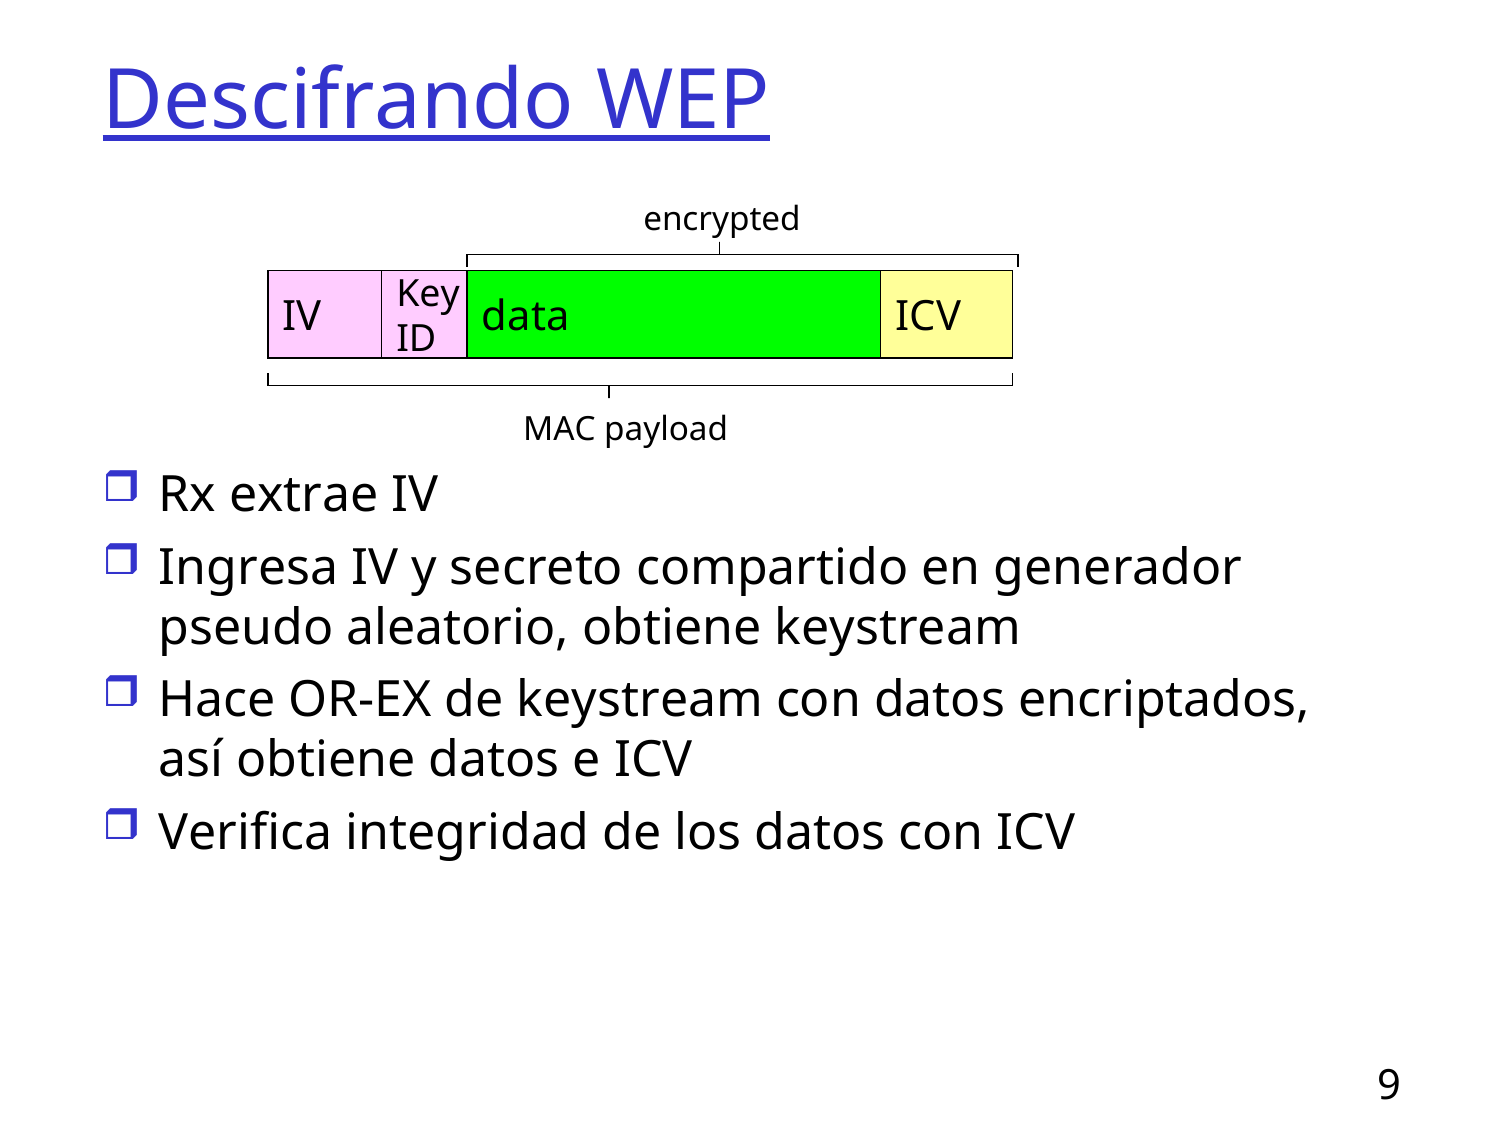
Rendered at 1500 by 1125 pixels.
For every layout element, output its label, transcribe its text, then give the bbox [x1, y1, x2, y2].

text_box data [468, 270, 880, 358]
title Descifrando WEP [87, 1, 1363, 190]
text_box encrypted [628, 189, 816, 245]
text_box IV [267, 270, 381, 358]
list Rx extrae IV Ingresa IV y secreto compartido en generador pseudo aleatorio, obtiene keystream Hace OR-EX de keystream con datos encriptados, así obtiene datos e ICV Verifica integridad de los datos con ICV [87, 454, 1363, 1026]
text_box Key ID [381, 270, 468, 358]
text_box MAC payload [508, 398, 744, 455]
text_box ICV [880, 270, 1013, 358]
